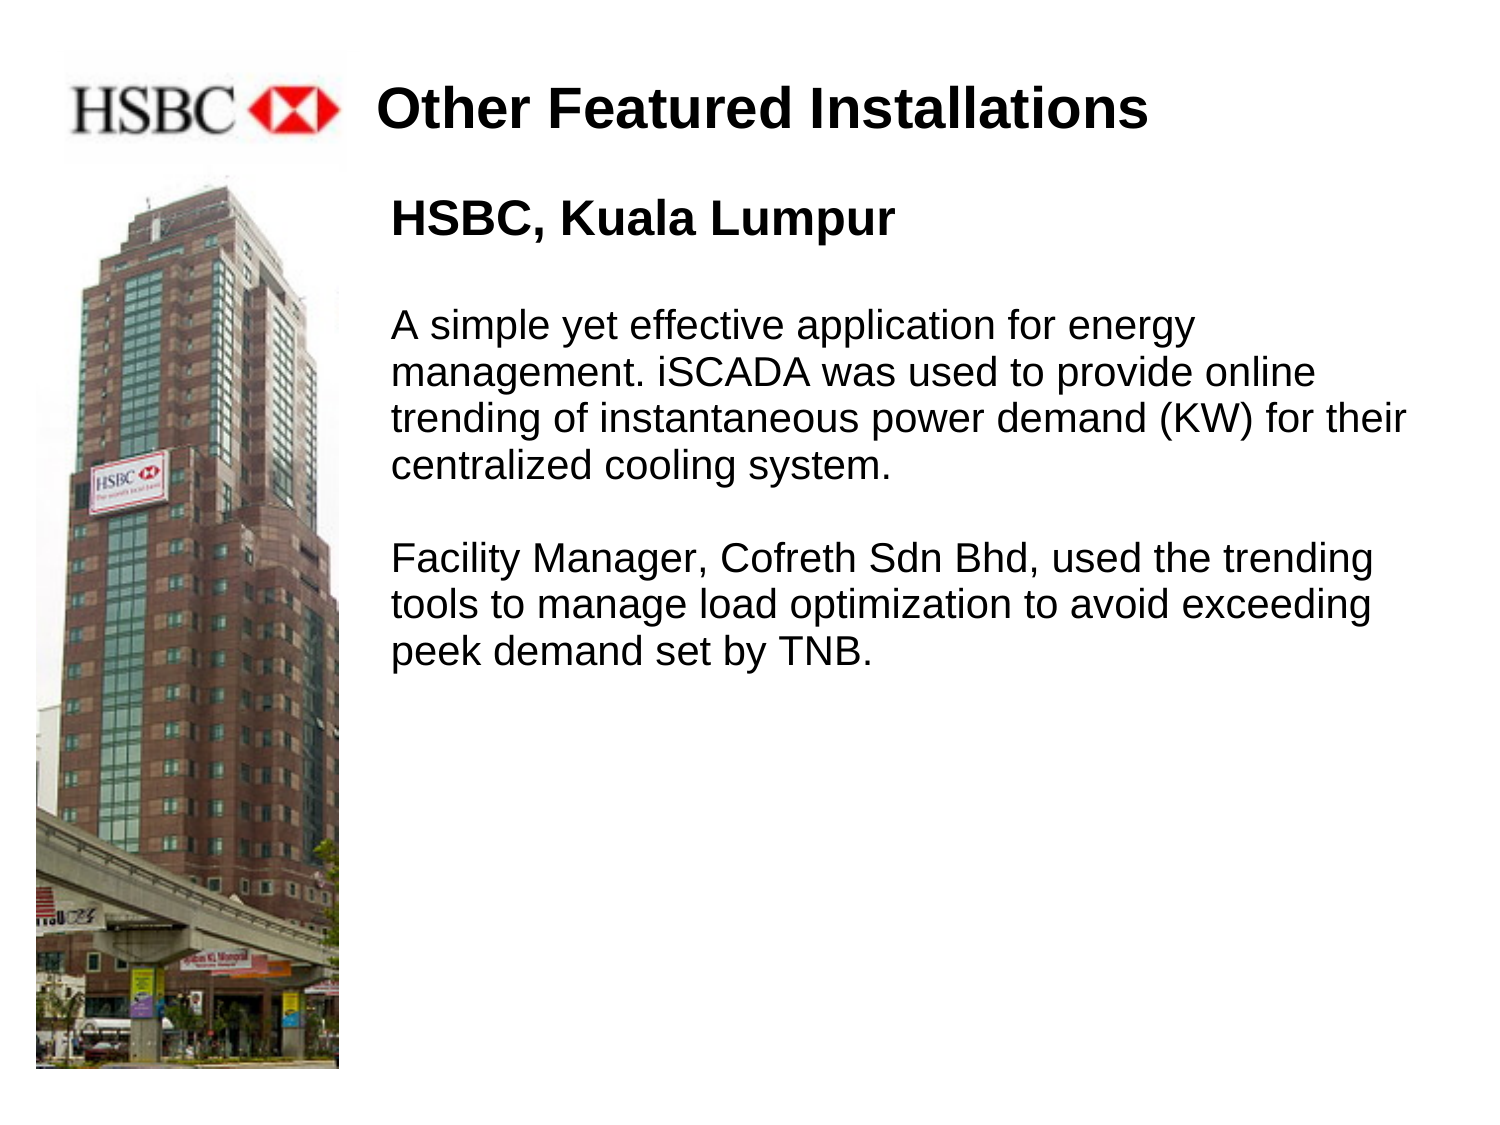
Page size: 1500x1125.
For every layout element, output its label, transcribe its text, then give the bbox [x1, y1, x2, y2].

text_box HSBC, Kuala Lumpur A simple yet effective application for energy management. iSCADA was used to provide online trending of instantaneous power demand (KW) for their centralized cooling system. Facility Manager, Cofreth Sdn Bhd, used the trending tools to manage load optimization to avoid exceeding peek demand set by TNB. [376, 182, 1469, 970]
picture [36, 50, 360, 1070]
text_box Other Featured Installations [361, 68, 1198, 149]
